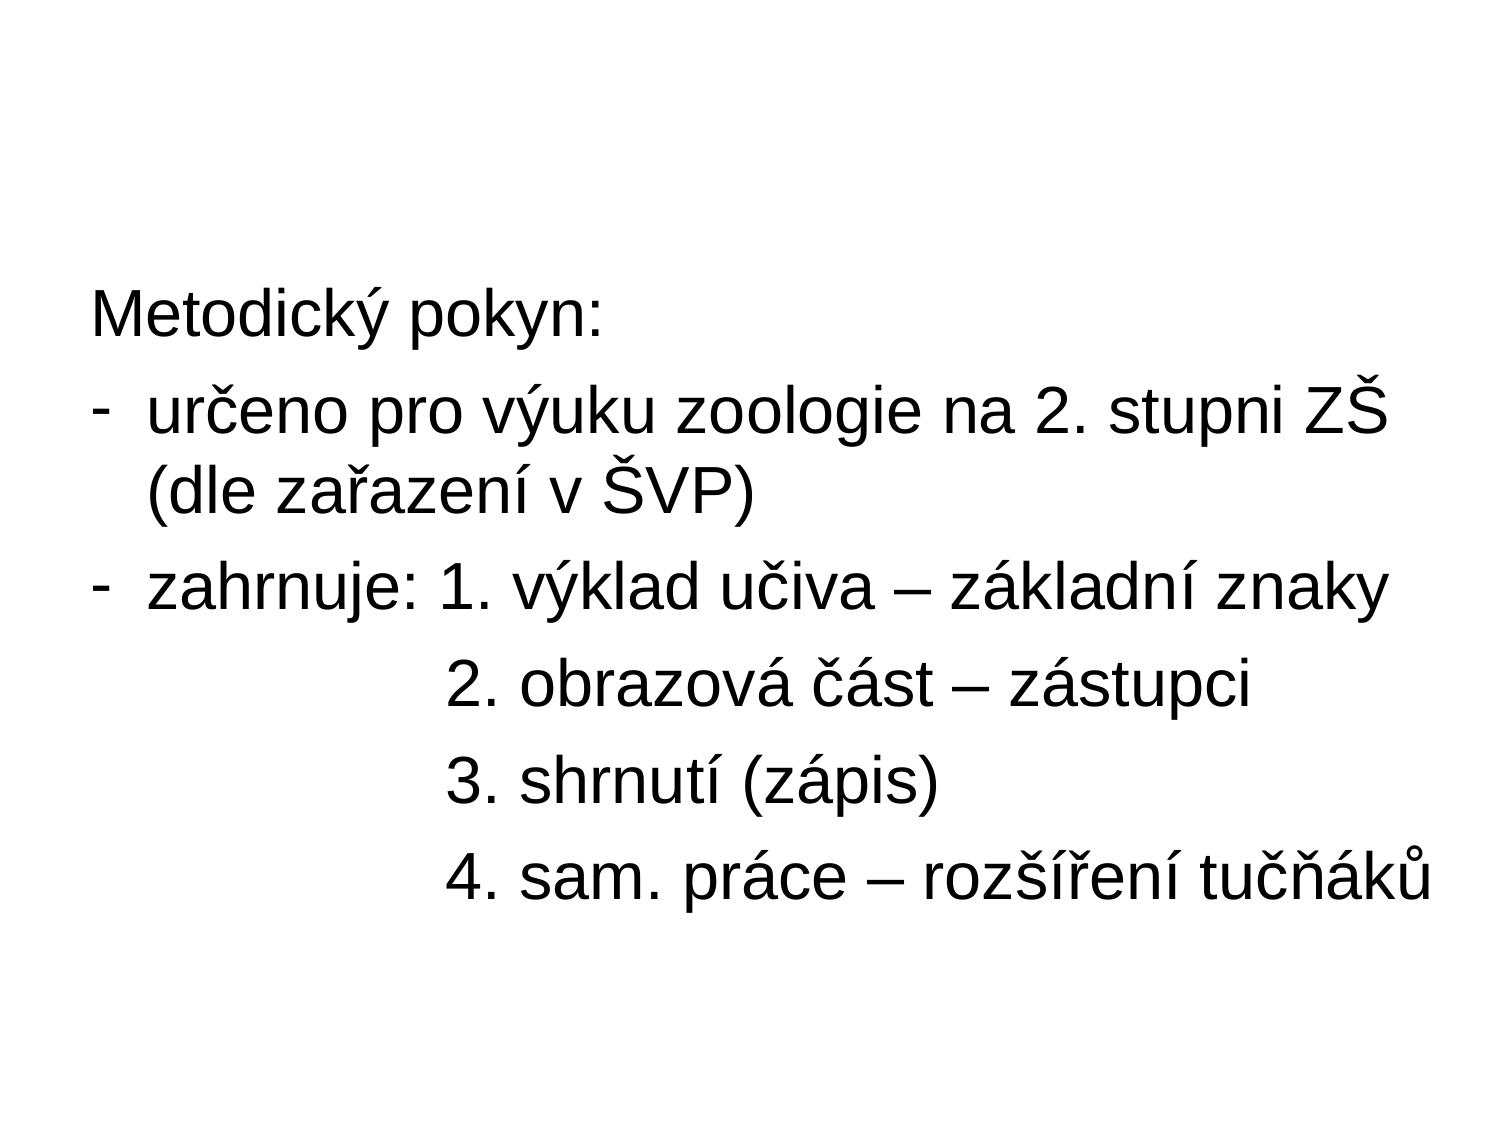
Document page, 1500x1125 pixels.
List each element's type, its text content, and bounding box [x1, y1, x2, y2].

list Metodický pokyn: určeno pro výuku zoologie na 2. stupni ZŠ (dle zařazení v ŠVP) zahrnuje: 1. výklad učiva – základní znaky 2. obrazová část – zástupci 3. shrnutí (zápis) 4. sam. práce – rozšíření tučňáků [75, 262, 1471, 1006]
